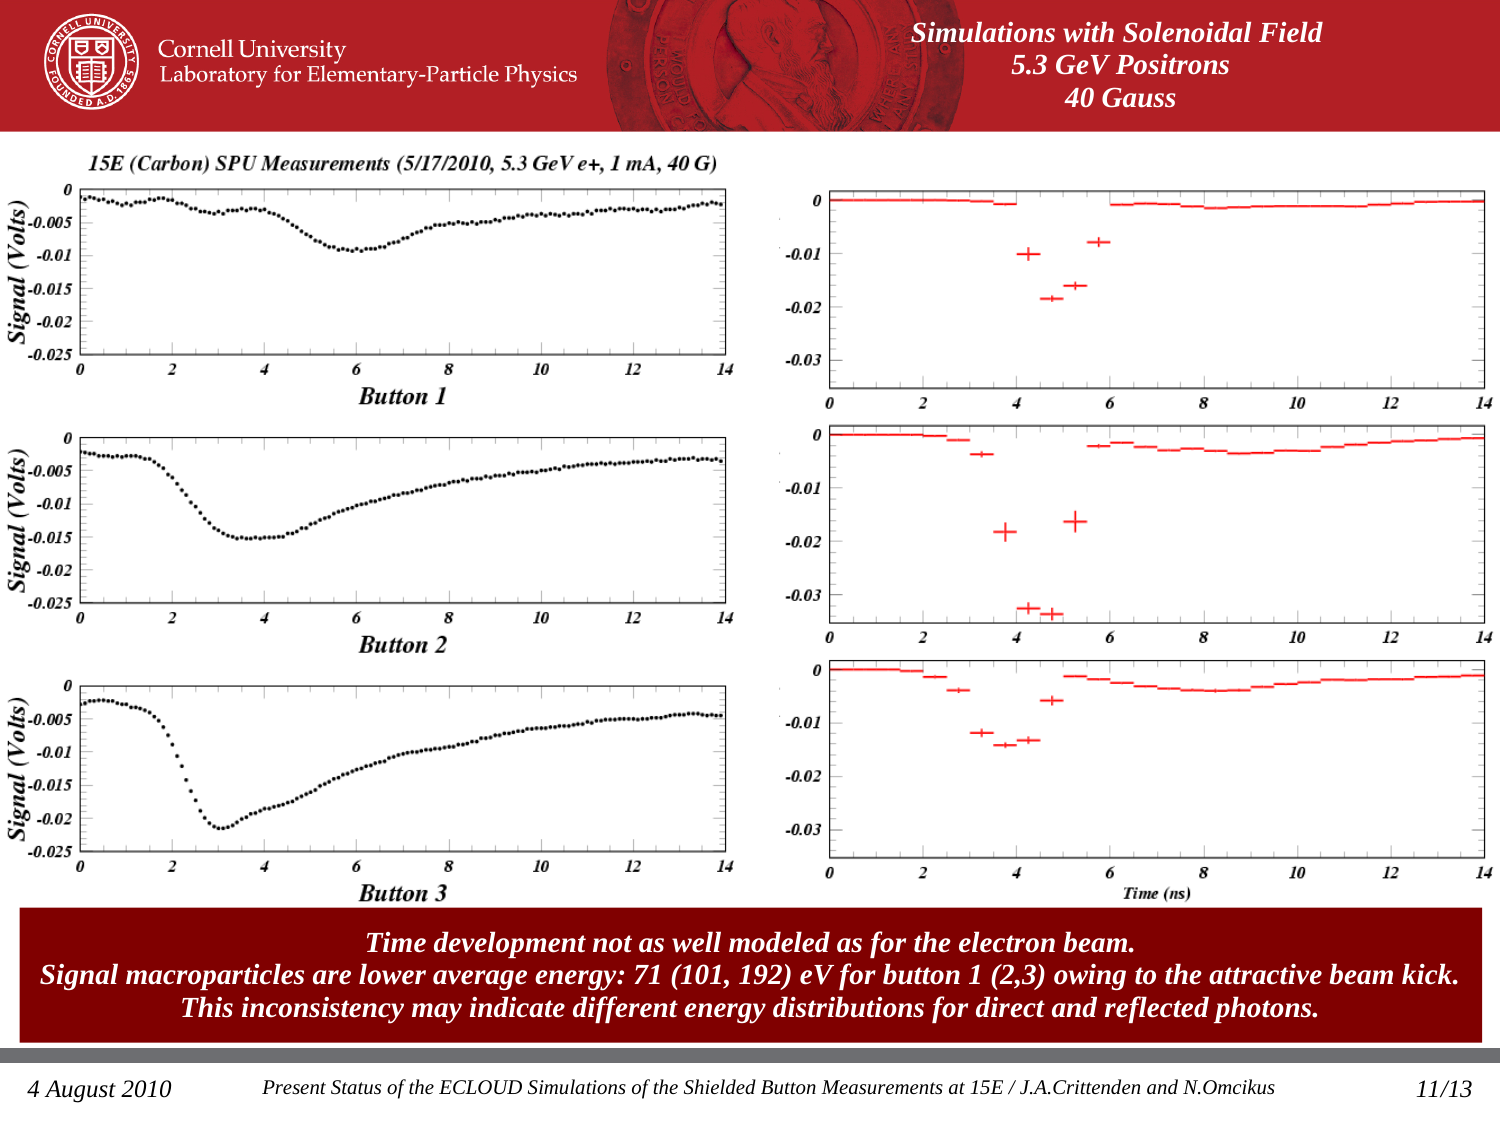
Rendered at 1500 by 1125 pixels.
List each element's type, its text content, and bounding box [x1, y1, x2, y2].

picture [779, 187, 1500, 908]
text_box Time development not as well modeled as for the electron beam. Signal macroparticles are lower average energy: 71 (101, 192) eV for button 1 (2,3) owing to the attractive beam kick. This inconsistency may indicate different energy distributions for direct and reflected photons. [19, 907, 1483, 1043]
picture [0, 0, 1500, 132]
title Simulations with Solenoidal Field 5.3 GeV Positrons 40 Gauss [750, 0, 1492, 130]
picture [0, 149, 752, 907]
